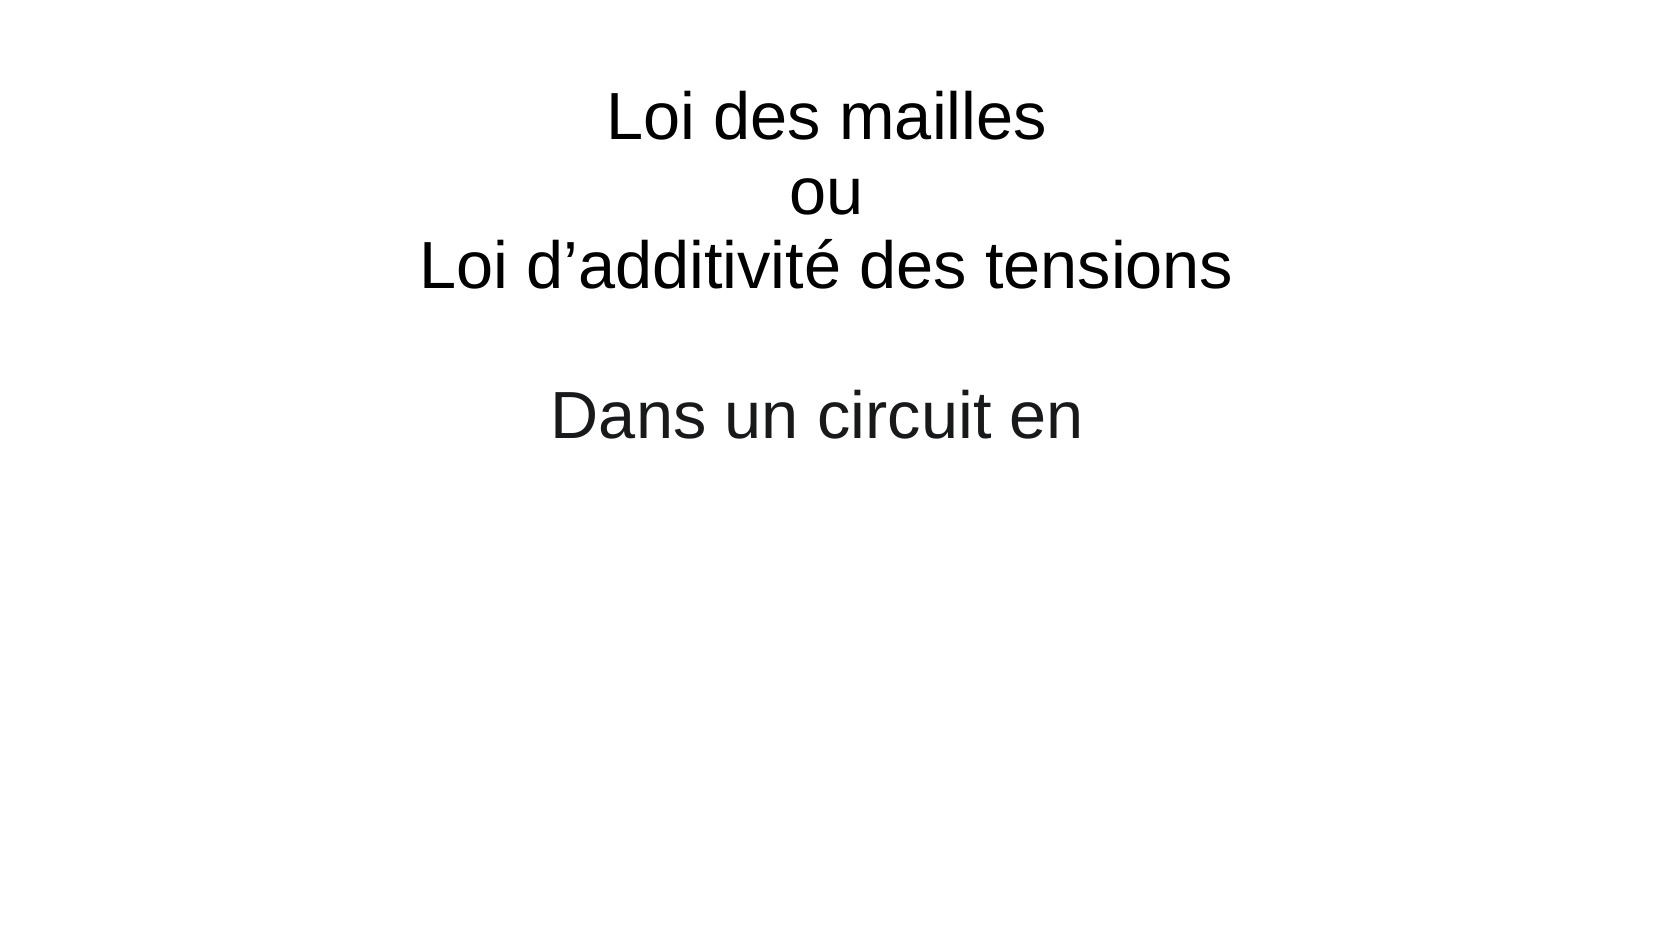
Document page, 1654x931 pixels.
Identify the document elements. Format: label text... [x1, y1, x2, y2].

subtitle Loi des mailles ou Loi d’additivité des tensions Dans un circuit en [82, 59, 1571, 473]
